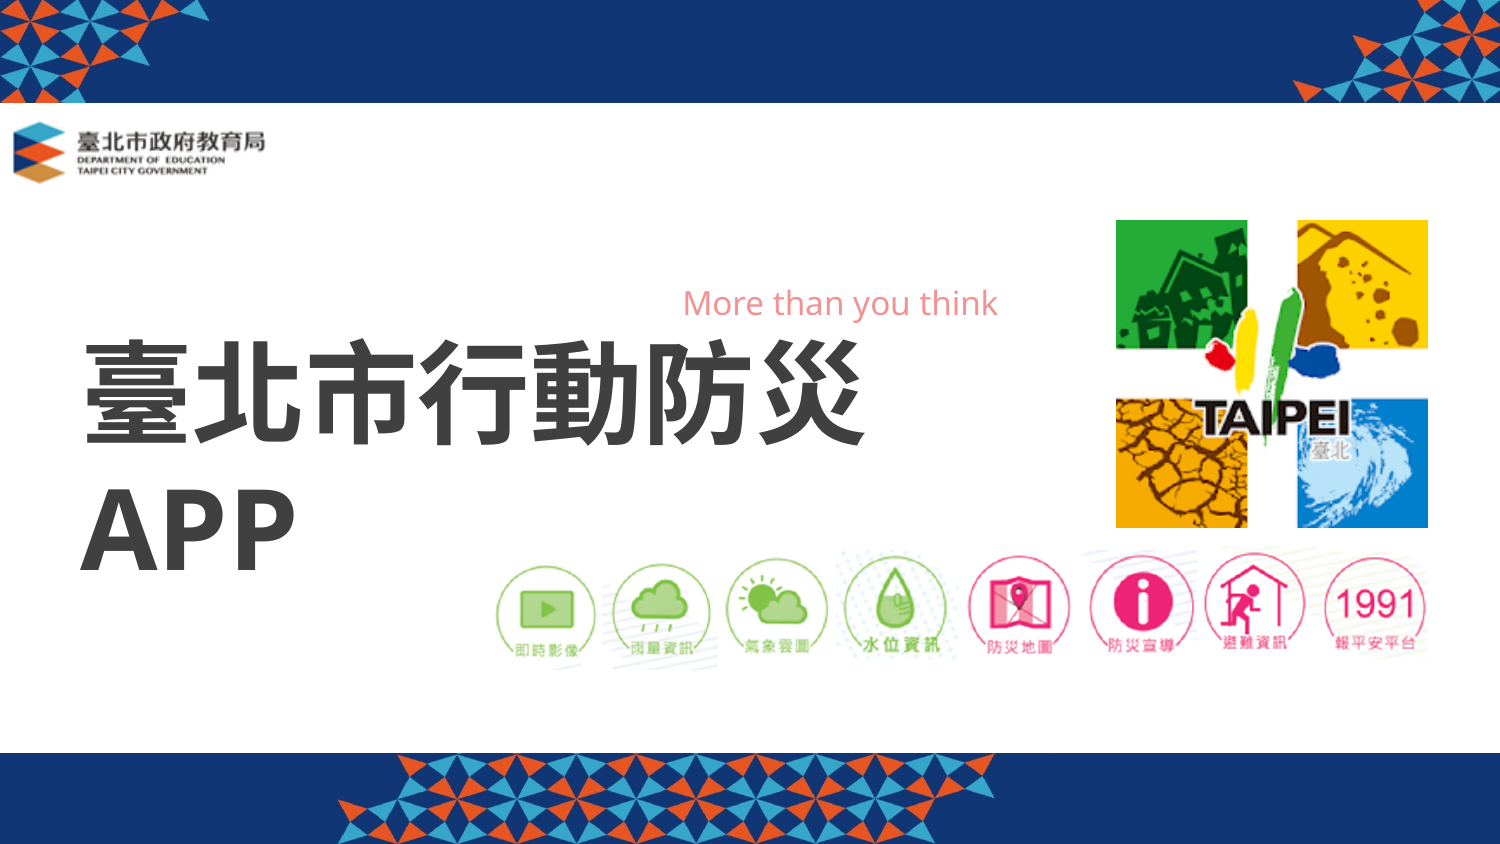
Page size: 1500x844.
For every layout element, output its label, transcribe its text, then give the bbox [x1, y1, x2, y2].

picture [1116, 221, 1428, 528]
text_box 臺北市行動防災APP [64, 315, 1105, 505]
picture [836, 550, 958, 659]
picture [5, 114, 279, 191]
picture [490, 555, 833, 670]
picture [961, 546, 1428, 659]
text_box More than you think [667, 275, 1014, 330]
text_box [0, 103, 1500, 753]
